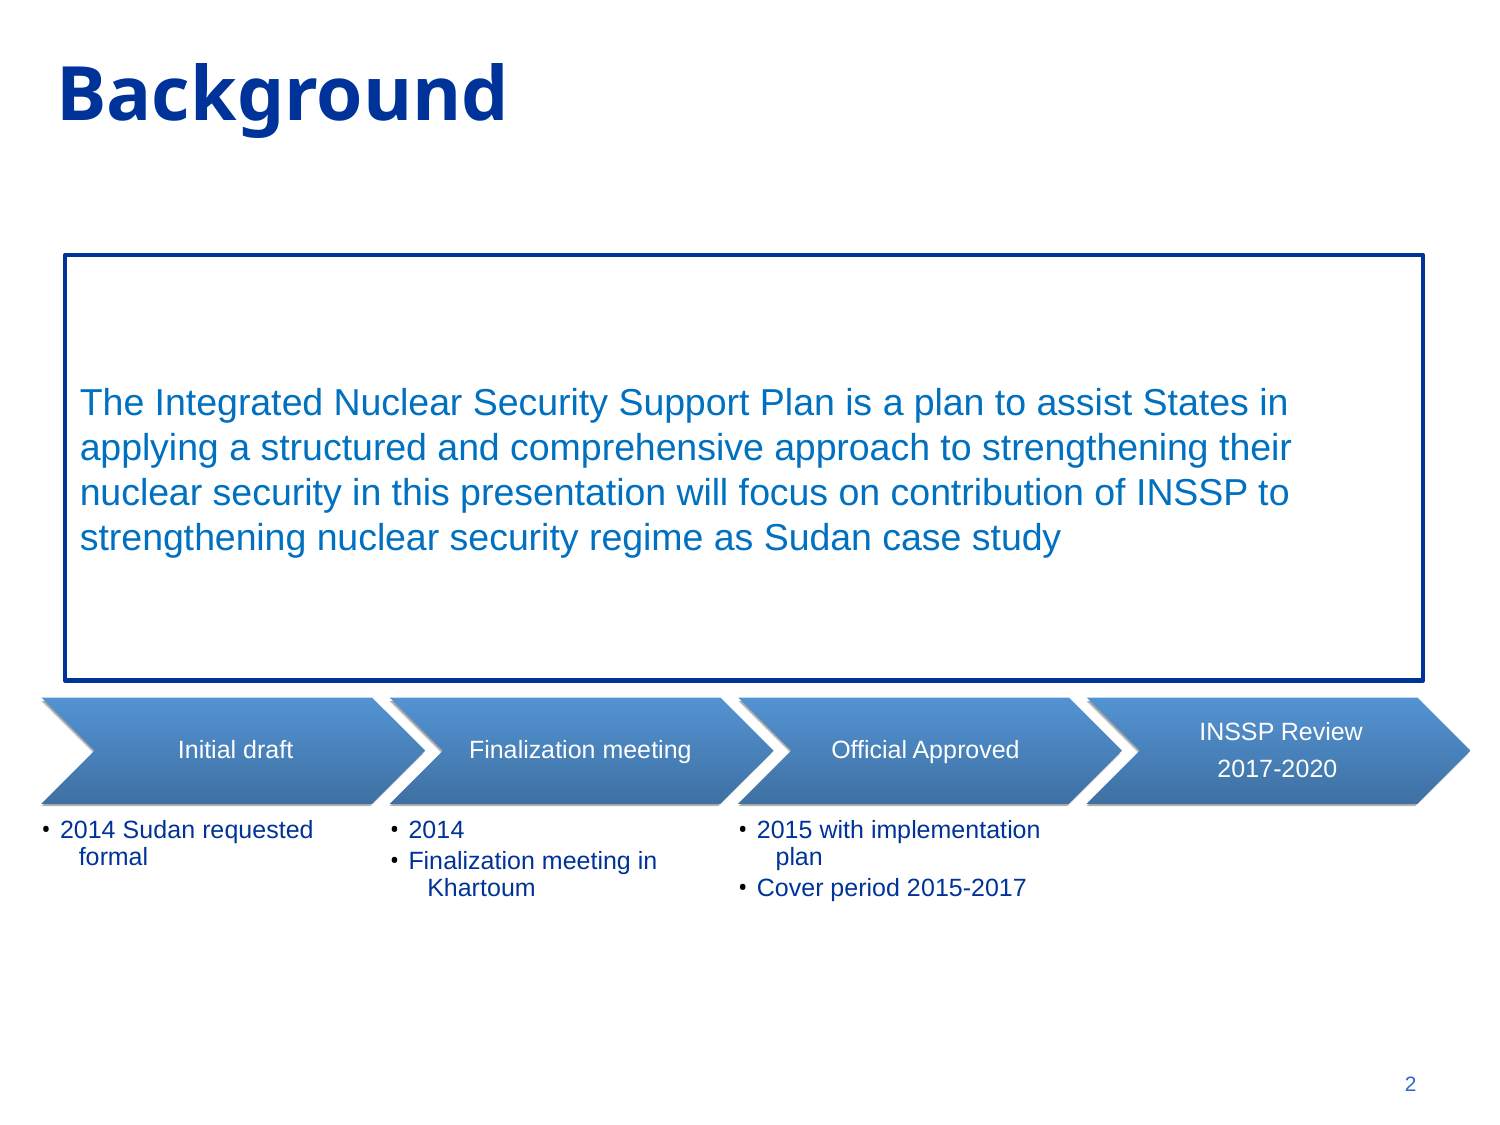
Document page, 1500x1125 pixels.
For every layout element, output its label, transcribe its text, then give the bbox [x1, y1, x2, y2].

text_box 2014 Finalization meeting in Khartoum [389, 817, 697, 901]
text_box Initial draft [41, 697, 426, 804]
title Background [41, 19, 1046, 161]
text_box The Integrated Nuclear Security Support Plan is a plan to assist States in applying a structured and comprehensive approach to strengthening their nuclear security in this presentation will focus on contribution of INSSP to strengthening nuclear security regime as Sudan case study [65, 255, 1423, 681]
text_box 2014 Sudan requested formal [41, 817, 349, 901]
text_box Official Approved [738, 697, 1123, 804]
text_box Finalization meeting [389, 697, 774, 804]
text_box INSSP Review 2017-2020 [1086, 697, 1471, 804]
slide_number 2 [1389, 1063, 1474, 1112]
text_box 2015 with implementation plan Cover period 2015-2017 [738, 817, 1046, 901]
